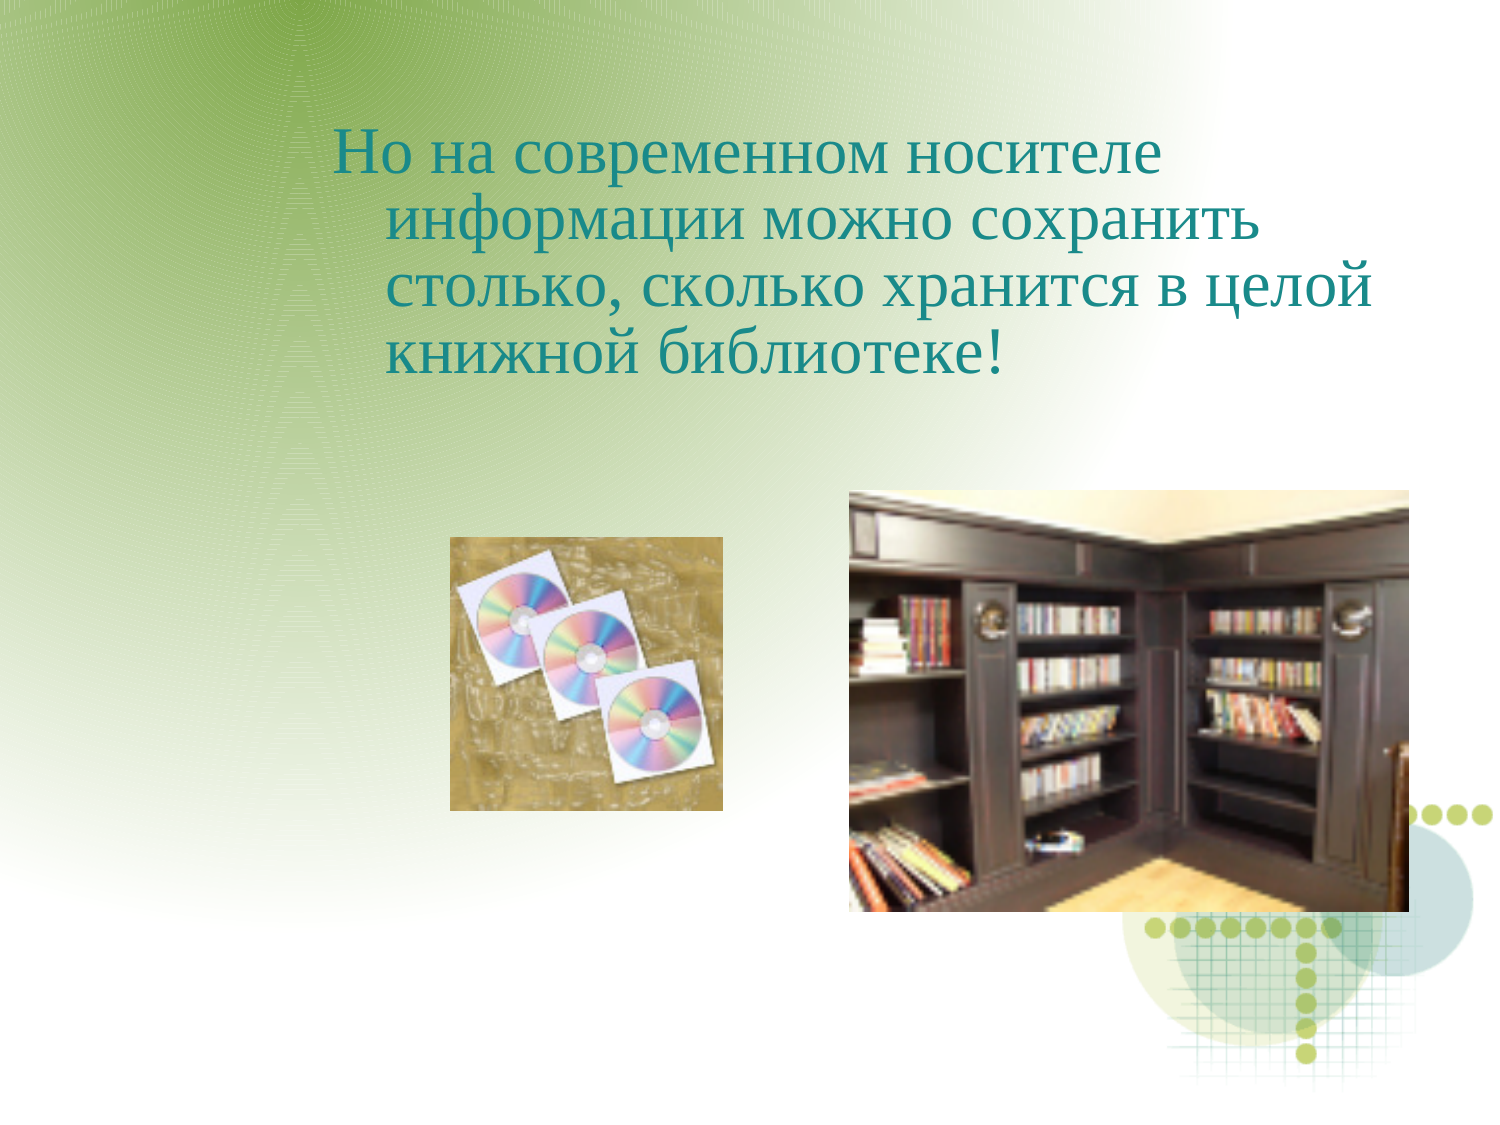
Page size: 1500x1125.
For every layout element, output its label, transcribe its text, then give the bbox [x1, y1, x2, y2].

picture [849, 490, 1500, 1098]
list Но на современном носителе информации можно сохранить столько, сколько хранится в целой книжной библиотеке! [299, 112, 1450, 483]
title [150, 45, 1426, 234]
picture [450, 537, 723, 811]
